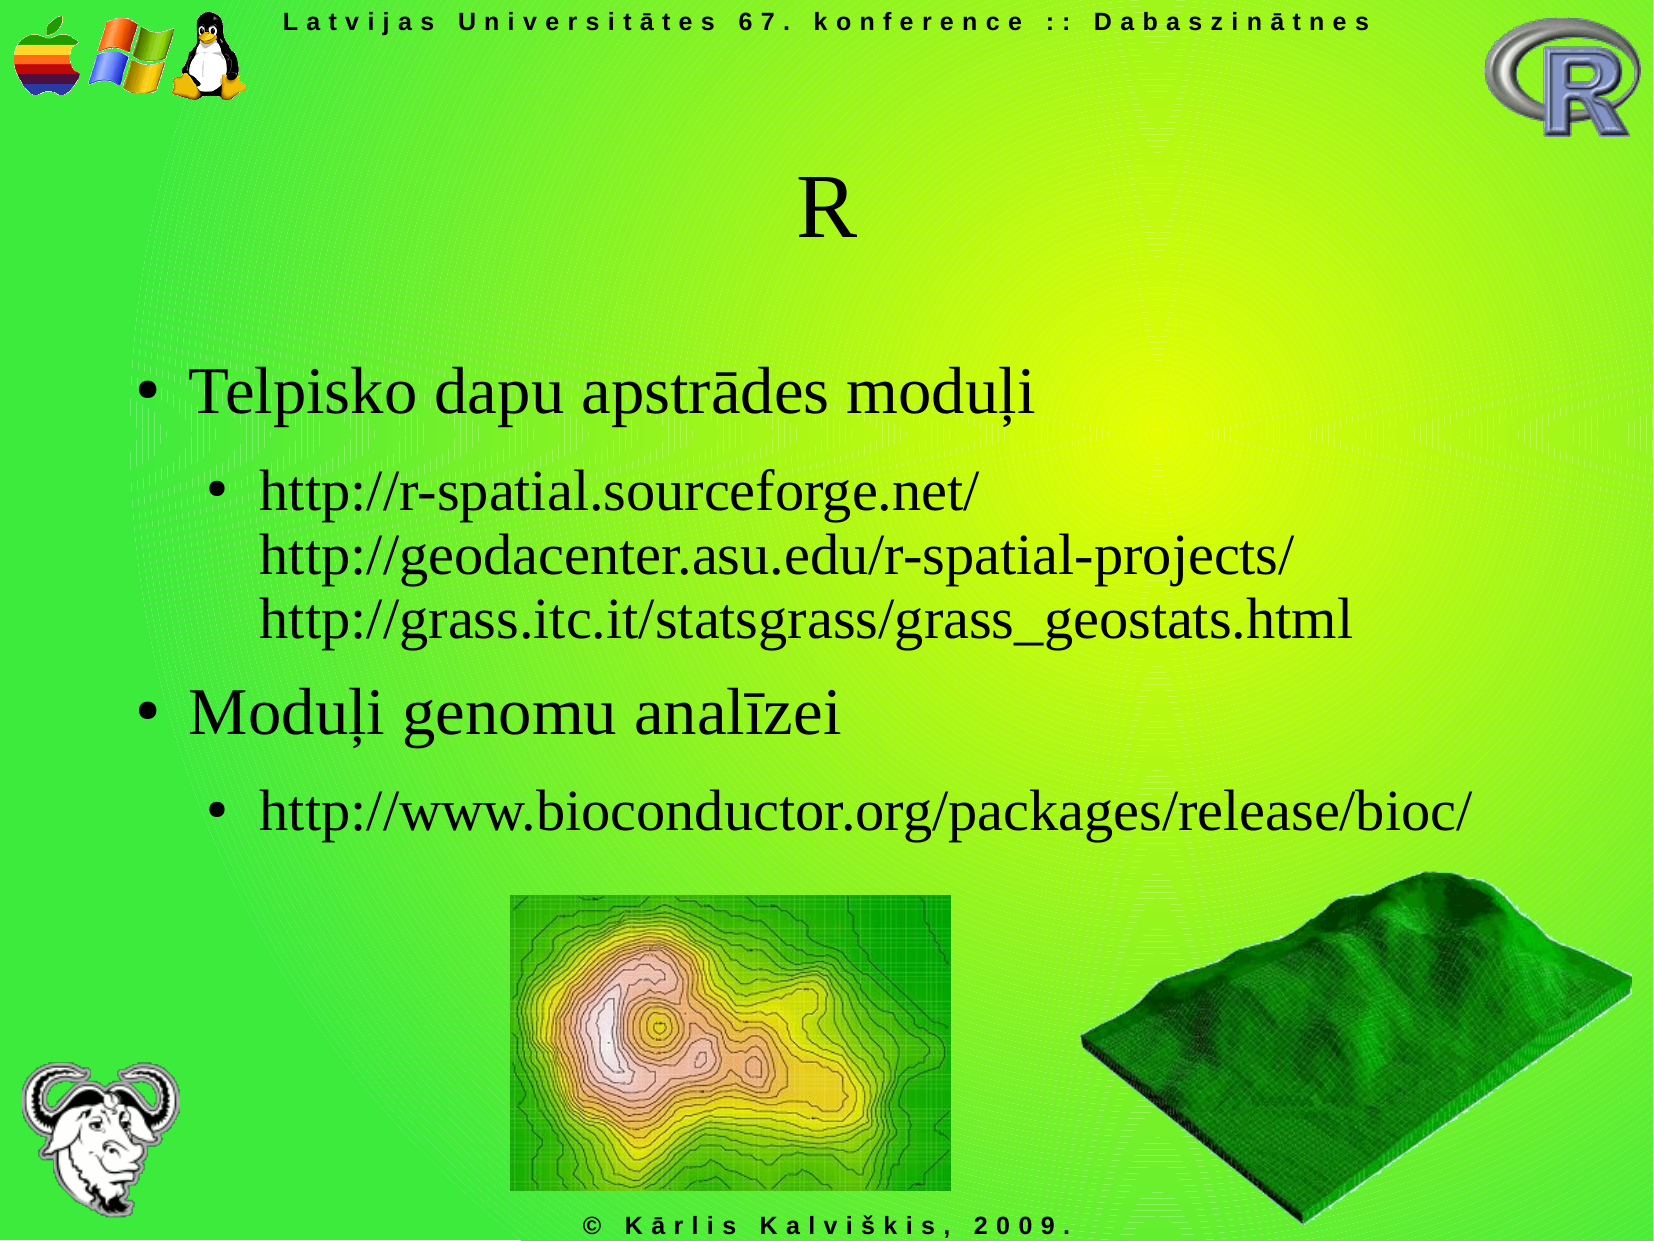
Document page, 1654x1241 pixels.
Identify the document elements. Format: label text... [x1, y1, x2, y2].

picture [1484, 17, 1641, 137]
picture [510, 895, 951, 1191]
list Telpisko dapu apstrādes moduļi http://r-spatial.sourceforge.net/ http://geodacenter.asu.edu/r-spatial-projects/ http://grass.itc.it/statsgrass/grass_geostats.html Moduļi genomu analīzei http://www.bioconductor.org/packages/release/bioc/ [118, 354, 1536, 1182]
picture [88, 12, 246, 94]
picture [1080, 870, 1632, 1225]
picture [14, 16, 80, 96]
picture [22, 1058, 180, 1224]
title R [118, 88, 1536, 325]
